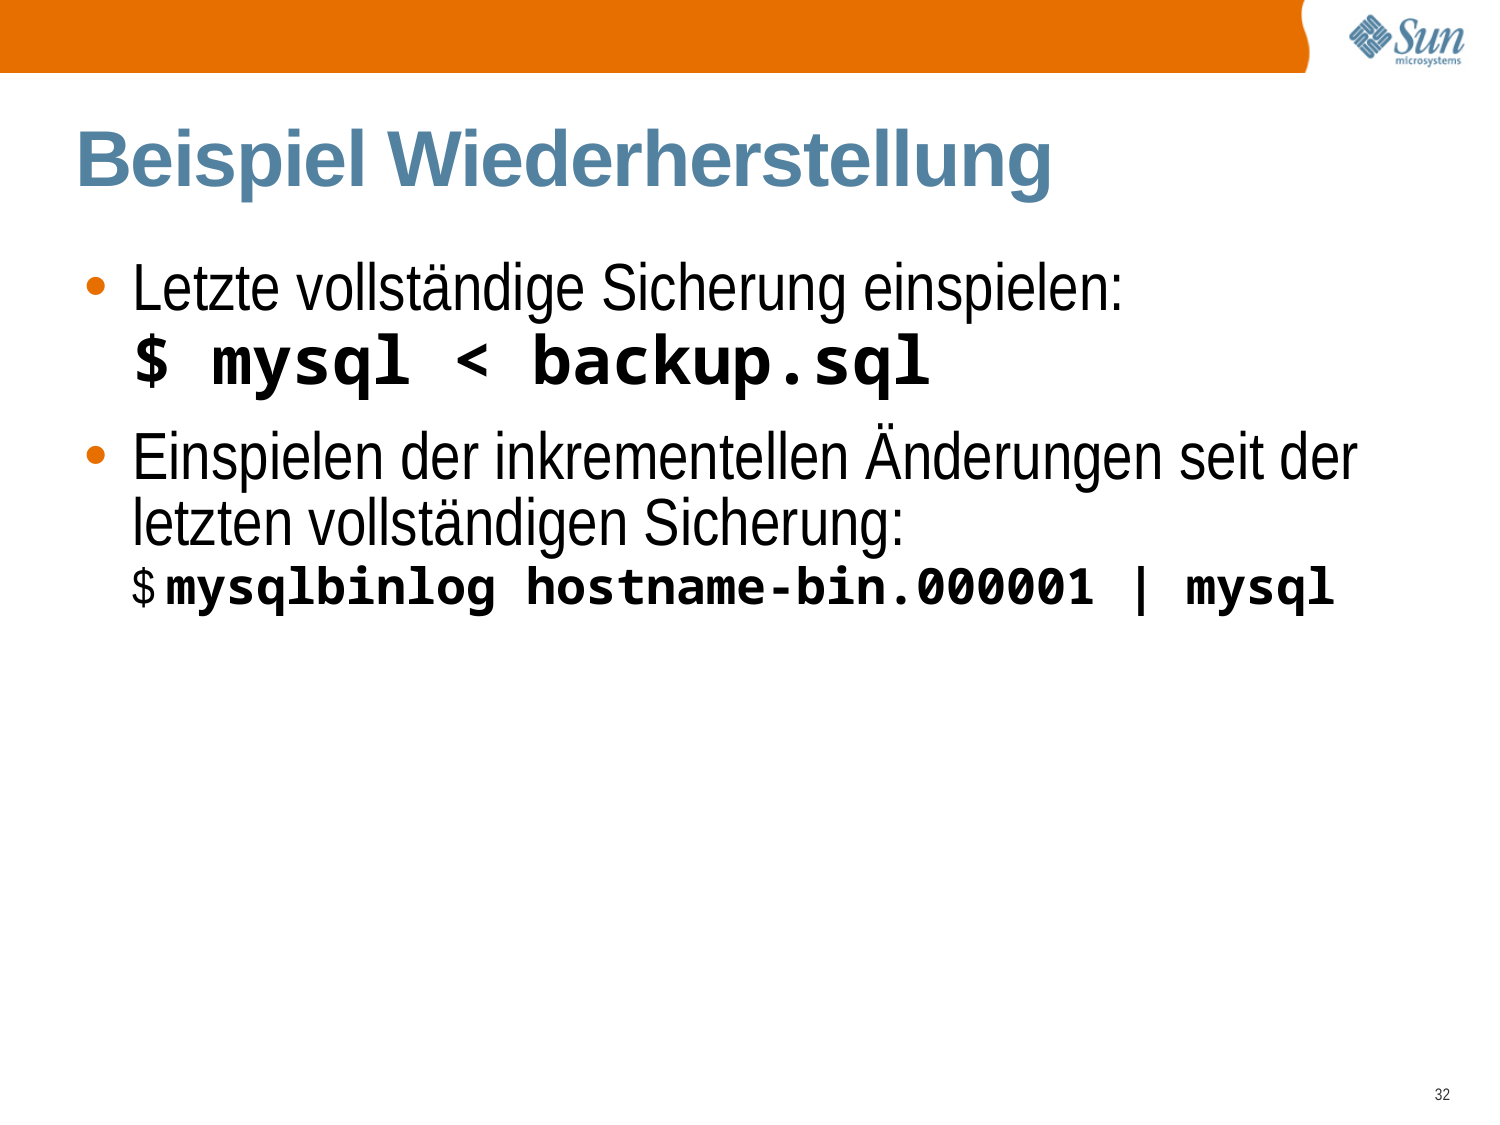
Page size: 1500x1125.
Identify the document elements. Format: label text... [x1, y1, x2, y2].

title Beispiel Wiederherstellung [75, 123, 1437, 227]
list Letzte vollständige Sicherung einspielen: $ mysql < backup.sql Einspielen der inkrementellen Änderungen seit der letzten vollständigen Sicherung: $ mysqlbinlog hostname-bin.000001 | mysql [64, 258, 1401, 1047]
picture [0, 0, 1500, 73]
